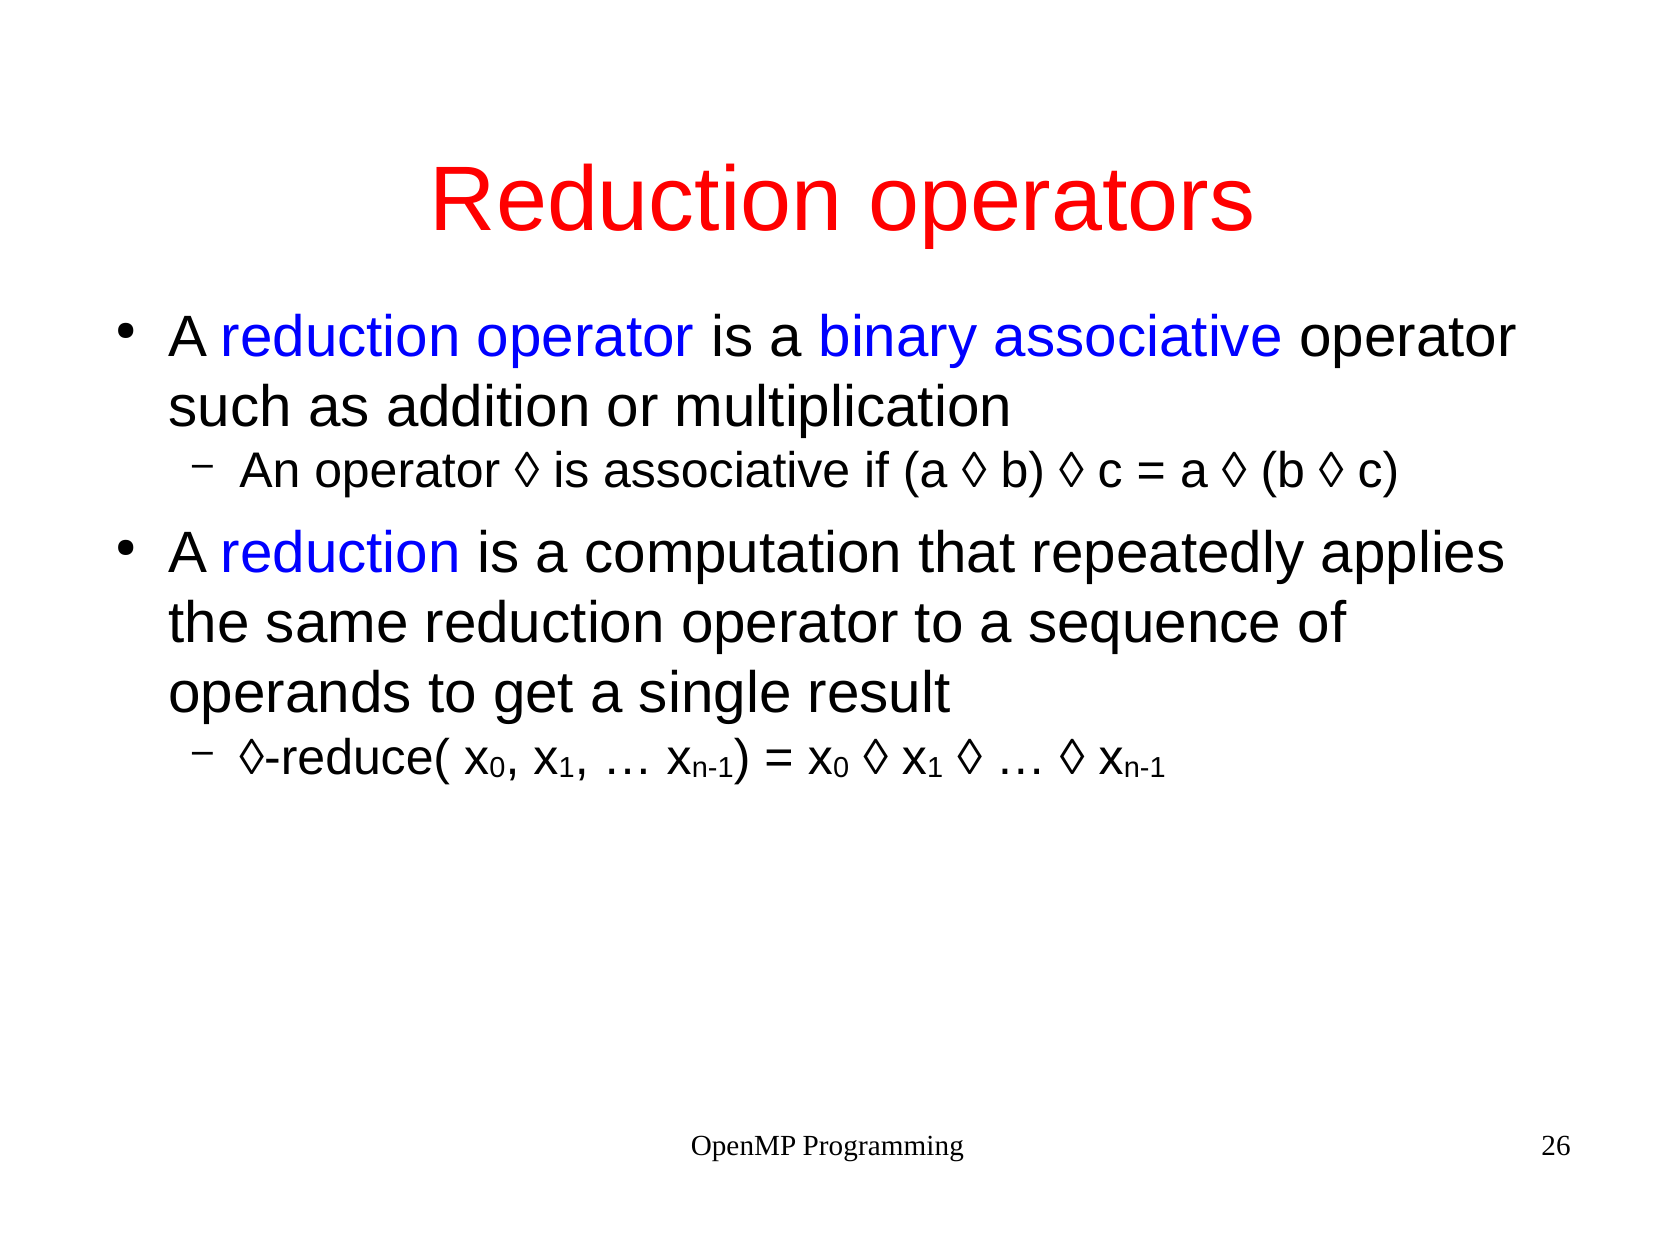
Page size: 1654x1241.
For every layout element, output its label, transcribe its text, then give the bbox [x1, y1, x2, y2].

title Reduction operators [82, 49, 1571, 257]
list A reduction operator is a binary associative operator such as addition or multiplication An operator ◊ is associative if (a ◊ b) ◊ c = a ◊ (b ◊ c) A reduction is a computation that repeatedly applies the same reduction operator to a sequence of operands to get a single result ◊-reduce( x0, x1, … xn-1) = x0 ◊ x1 ◊ … ◊ xn-1 [82, 290, 1571, 1109]
